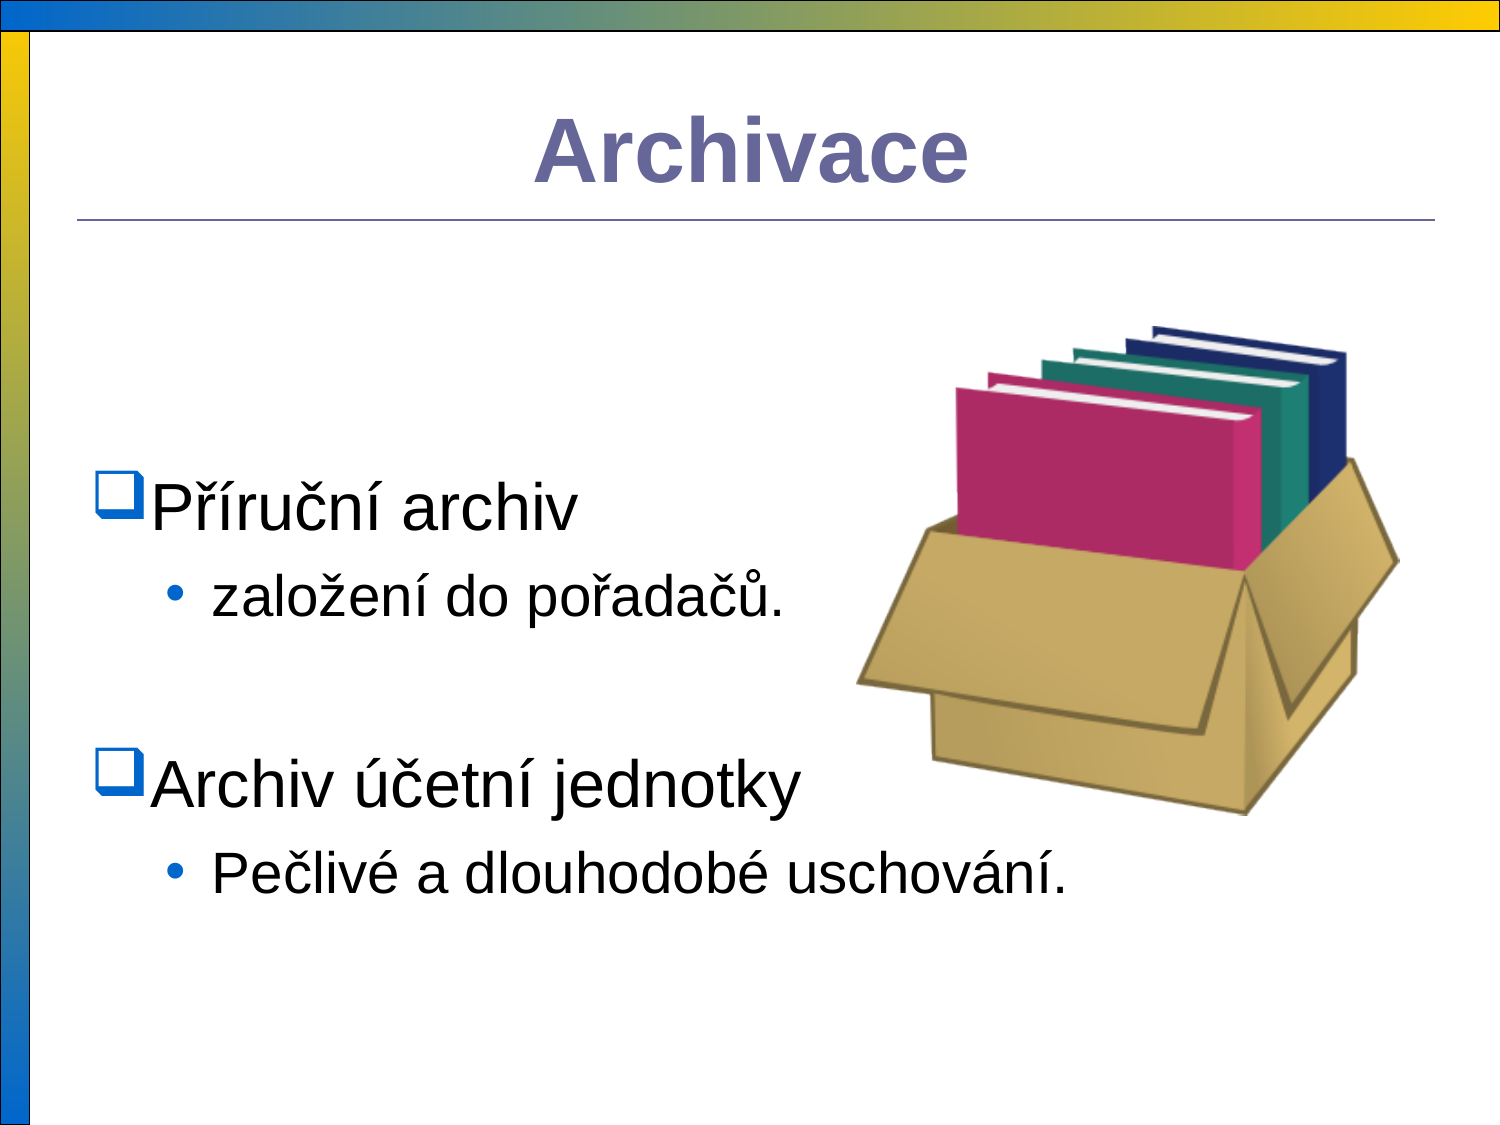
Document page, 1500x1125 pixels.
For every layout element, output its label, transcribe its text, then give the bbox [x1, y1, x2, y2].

picture [856, 326, 1400, 816]
text_box [0, 0, 1500, 1125]
title Archivace [76, 66, 1427, 209]
list Příruční archiv založení do pořadačů. Archiv účetní jednotky Pečlivé a dlouhodobé uschování. [75, 262, 1426, 1006]
